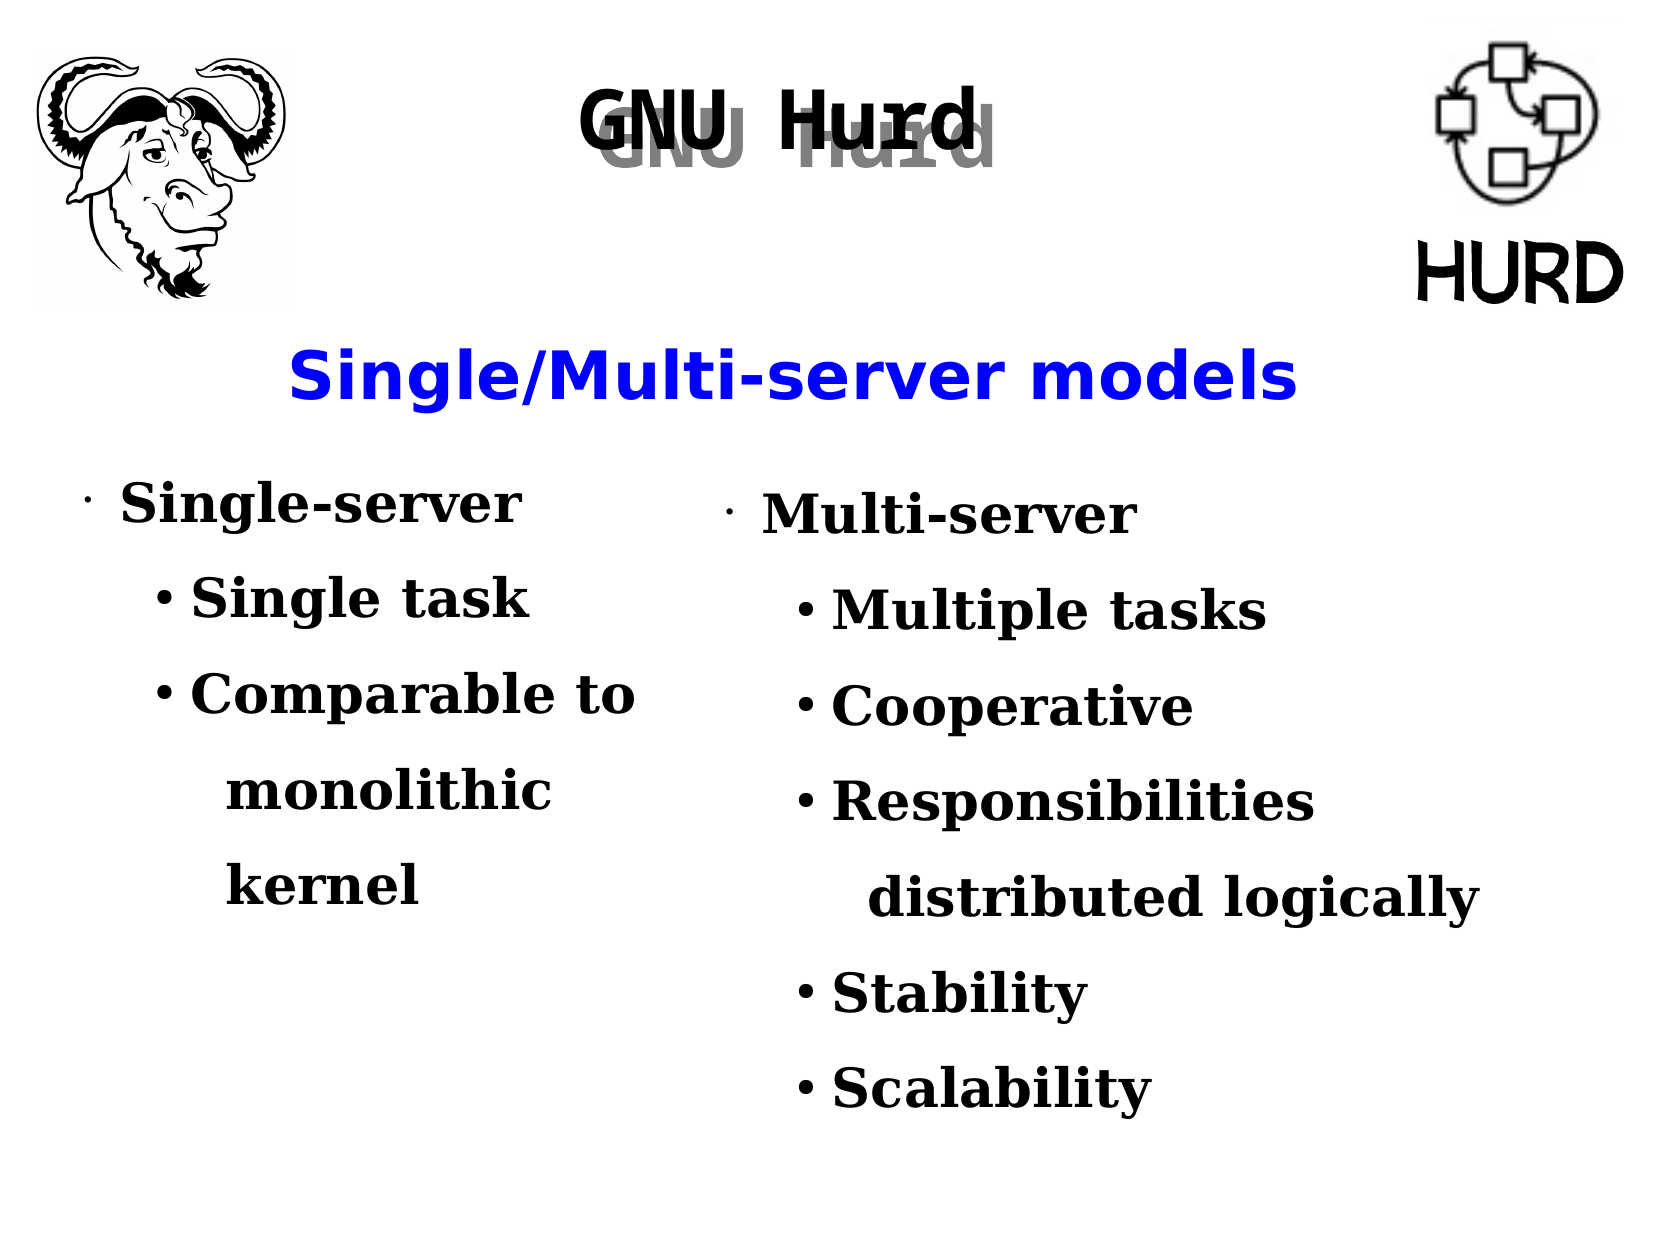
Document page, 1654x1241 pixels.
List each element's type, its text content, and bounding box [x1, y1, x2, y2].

picture [1428, 17, 1618, 224]
text_box Single-server Single task Comparable to monolithic kernel [13, 439, 759, 847]
text_box Multi-server Multiple tasks Cooperative Responsibilities distributed logically Stability Scalability [654, 451, 1648, 1089]
picture [1409, 238, 1628, 309]
picture [33, 50, 289, 305]
text_box Single/Multi-server models [287, 298, 1374, 377]
text_box GNU Hurd [578, 60, 1028, 158]
